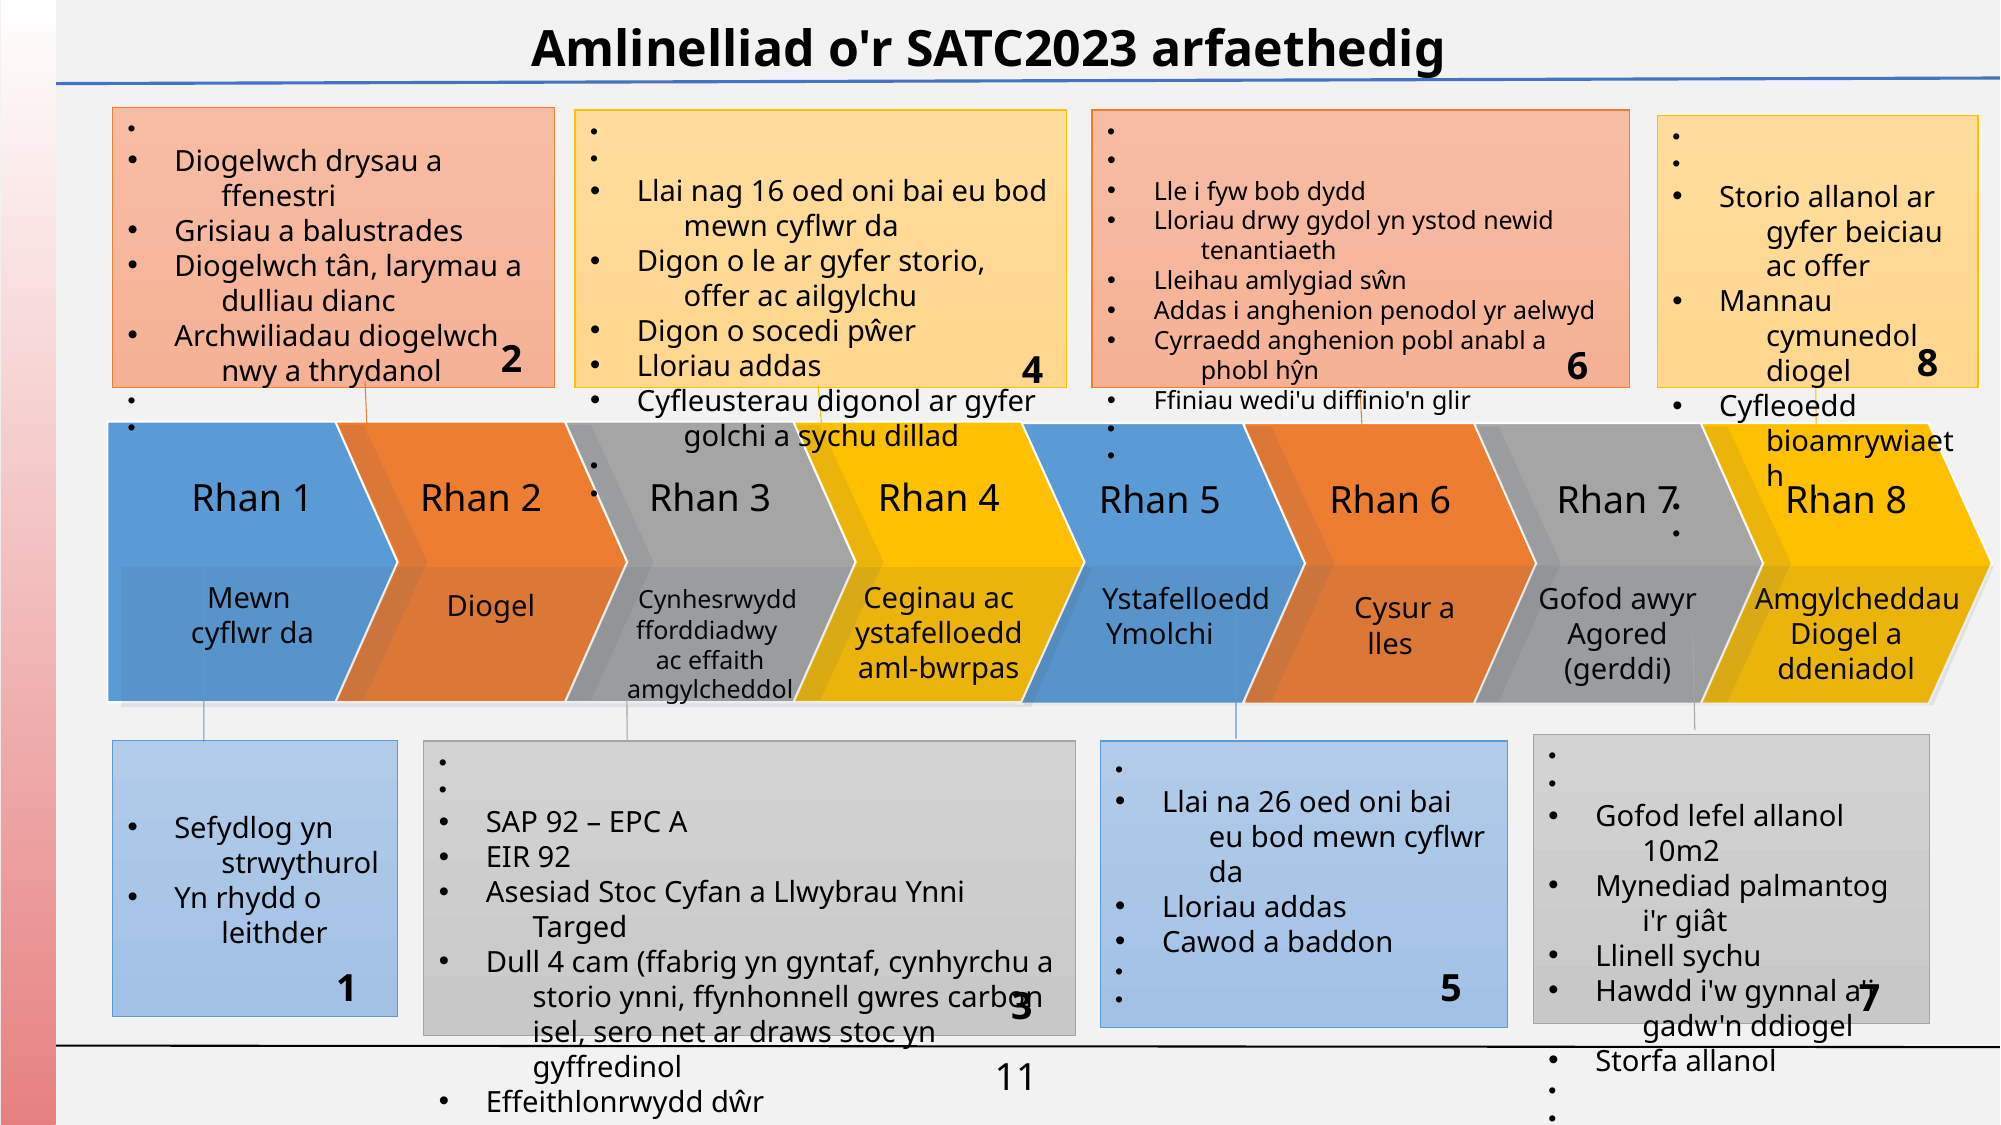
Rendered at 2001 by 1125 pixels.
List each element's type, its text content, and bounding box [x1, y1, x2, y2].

text_box 6 [1551, 334, 1616, 396]
text_box Rhan 4 Ceginau ac ystafelloedd aml-bwrpas [794, 421, 1085, 567]
text_box Rhan 5 Ystafelloedd Ymolchi [1023, 423, 1306, 565]
text_box Gofod lefel allanol 10m2 Mynediad palmantog i'r giât Llinell sychu Hawdd i'w gynnal a'i gadw'n ddiogel Storfa allanol [1533, 735, 1929, 1023]
text_box Rhan 2 Diogel [336, 421, 628, 567]
text_box 5 [1425, 956, 1489, 1017]
text_box Rhan 1 Mewn cyflwr da [107, 421, 398, 703]
text_box 7 [1843, 966, 1902, 1028]
text_box [121, 425, 1995, 707]
text_box Rhan 7 Gofod awyr Agored (gerddi) [1475, 423, 1764, 565]
text_box 2 [485, 327, 550, 388]
text_box SAP 92 – EPC A EIR 92 Asesiad Stoc Cyfan a Llwybrau Ynni Targed Dull 4 cam (ffabrig yn gyntaf, cynhyrchu a storio ynni, ffynhonnell gwres carbon isel, sero net ar draws stoc yn gyffredinol Effeithlonrwydd dŵr [424, 741, 1075, 1036]
text_box 3 [996, 974, 1060, 1035]
text_box Diogelwch drysau a ffenestri Grisiau a balustrades Diogelwch tân, larymau a dulliau dianc Archwiliadau diogelwch nwy a thrydanol [113, 107, 554, 388]
text_box Sefydlog yn strwythurol Yn rhydd o leithder [112, 741, 398, 1017]
text_box Llai na 26 oed oni bai eu bod mewn cyflwr da Lloriau addas Cawod a baddon [1100, 741, 1507, 1028]
text_box 4 [1006, 338, 1071, 399]
text_box Rhan 8 Amgylcheddau Diogel a ddeniadol [1702, 423, 1992, 565]
text_box 11 [979, 1045, 1075, 1107]
text_box Rhan 6 Cysur a lles [1244, 423, 1536, 565]
text_box 8 [1901, 331, 1978, 393]
text_box 1 [321, 956, 385, 1017]
text_box Storio allanol ar gyfer beiciau ac offer Mannau cymunedol diogel Cyfleoedd bioamrywiaeth [1657, 115, 1978, 388]
text_box Lle i fyw bob dydd Lloriau drwy gydol yn ystod newid tenantiaeth Lleihau amlygiad sŵn Addas i anghenion penodol yr aelwyd Cyrraedd anghenion pobl anabl a phobl hŷn Ffiniau wedi'u diffinio'n glir [1092, 110, 1629, 388]
text_box Rhan 3 Cynhesrwydd fforddiadwy ac effaith amgylcheddol [565, 421, 856, 567]
text_box [1, 0, 56, 1125]
text_box Amlinelliad o'r SATC2023 arfaethedig [307, 8, 1671, 85]
text_box Llai nag 16 oed oni bai eu bod mewn cyflwr da Digon o le ar gyfer storio, offer ac ailgylchu Digon o socedi pŵer Lloriau addas Cyfleusterau digonol ar gyfer golchi a sychu dillad [575, 110, 1067, 388]
